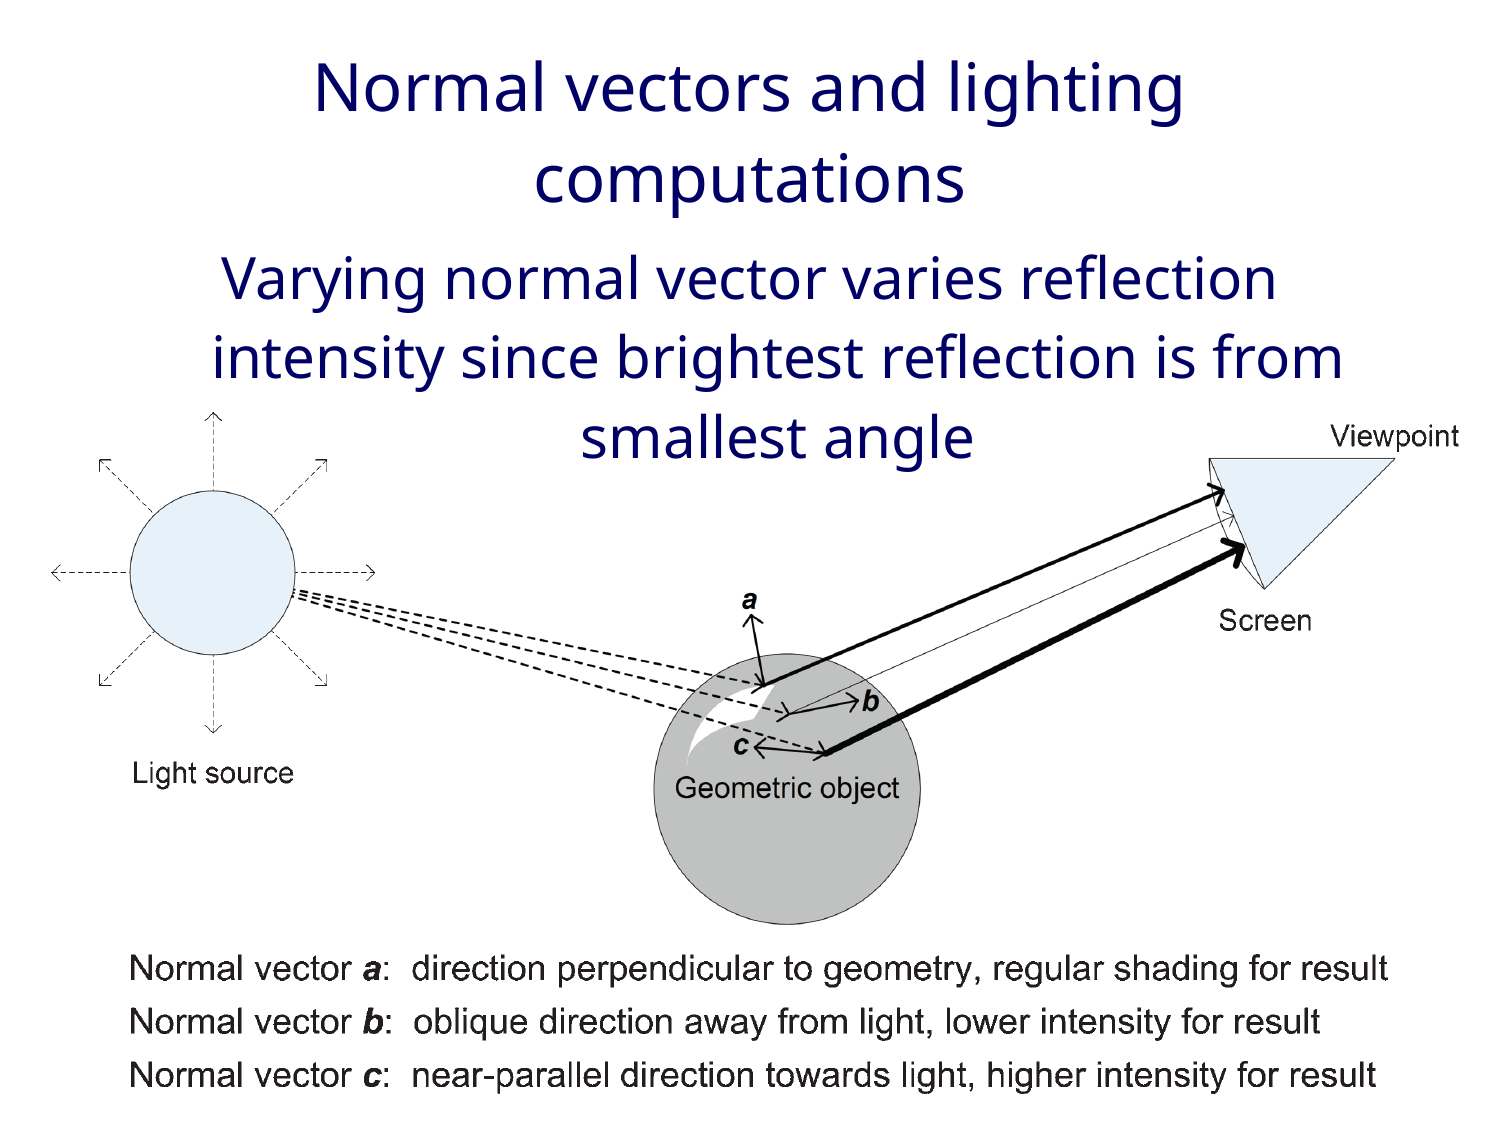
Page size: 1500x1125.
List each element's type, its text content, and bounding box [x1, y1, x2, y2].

title Normal vectors and lighting computations [112, 37, 1388, 226]
picture [51, 412, 1459, 1094]
list Varying normal vector varies reflection intensity since brightest reflection is from smallest angle [112, 237, 1388, 379]
